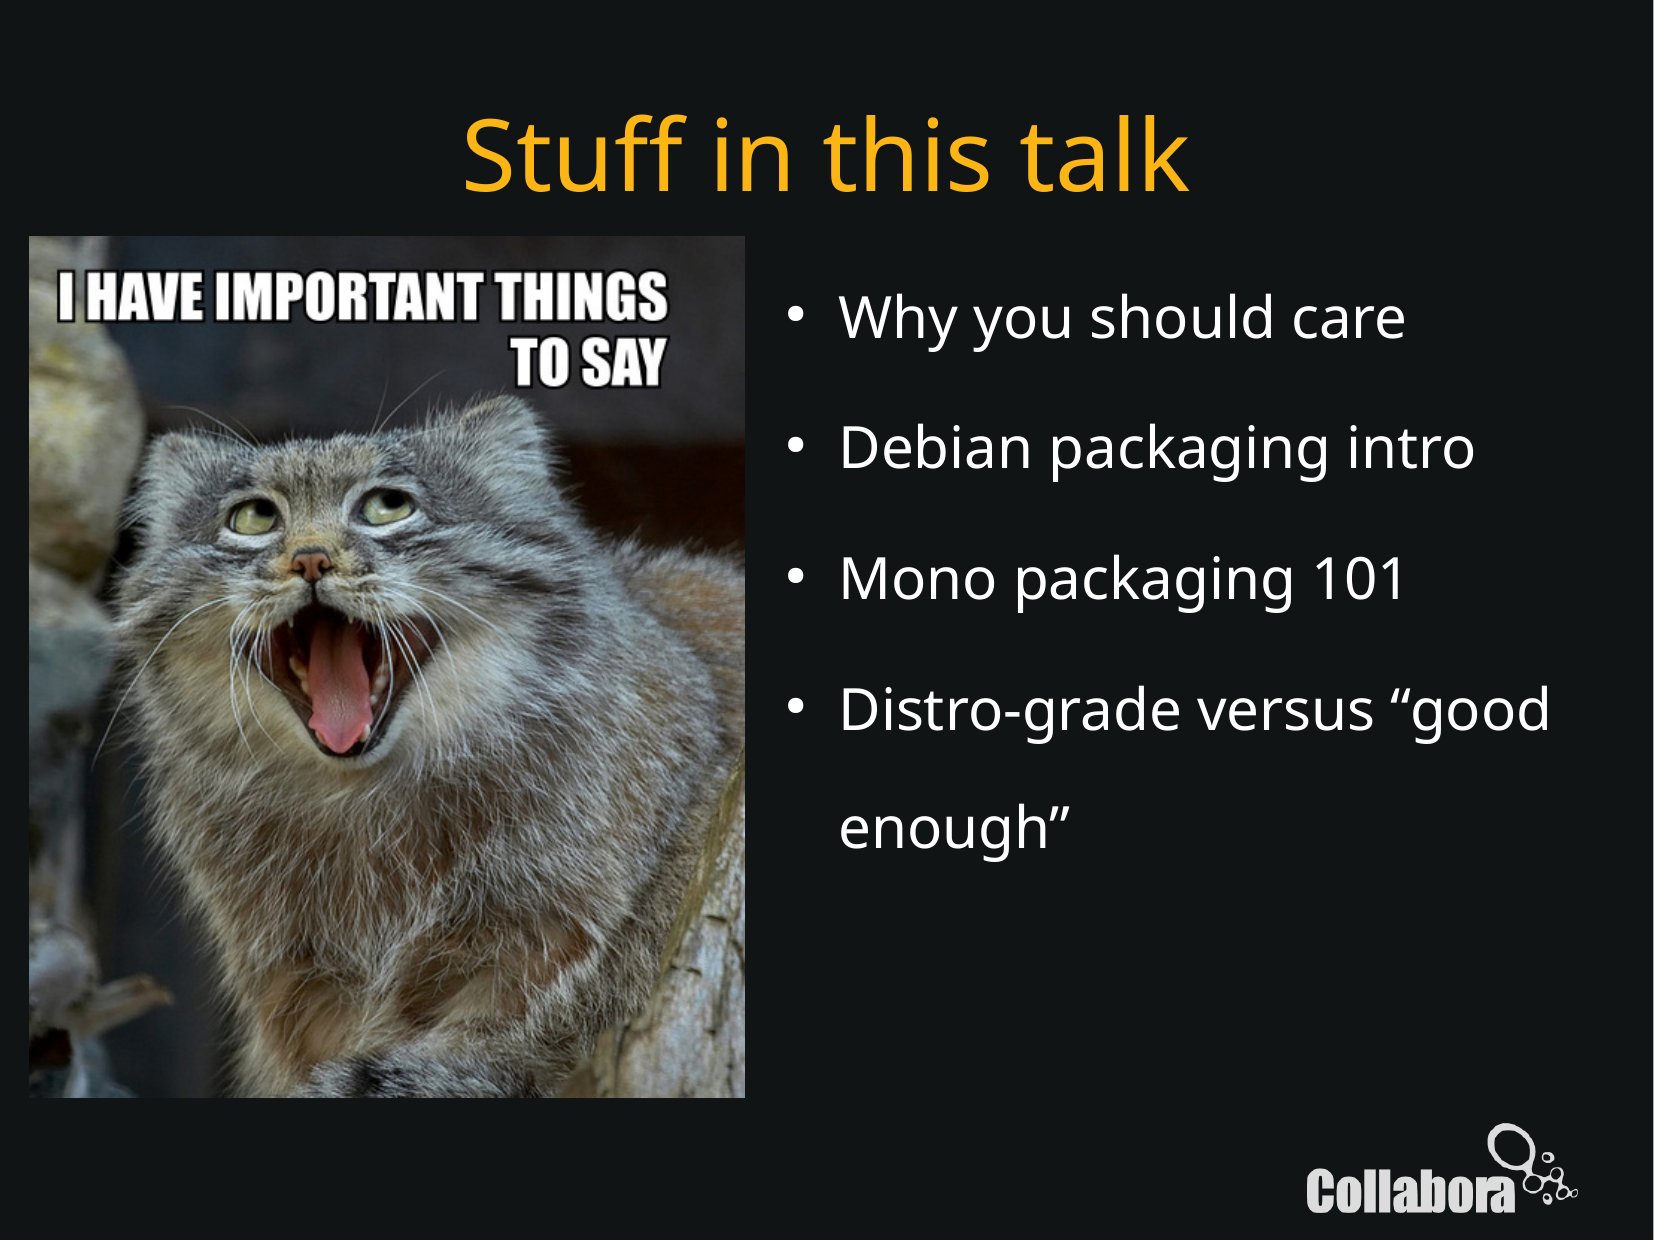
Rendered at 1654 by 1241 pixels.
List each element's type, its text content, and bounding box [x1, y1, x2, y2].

title Stuff in this talk [82, 49, 1571, 257]
picture [29, 236, 745, 1098]
list Why you should care Debian packaging intro Mono packaging 101 Distro-grade versus “good enough” [767, 236, 1625, 1094]
picture [1307, 1123, 1578, 1213]
